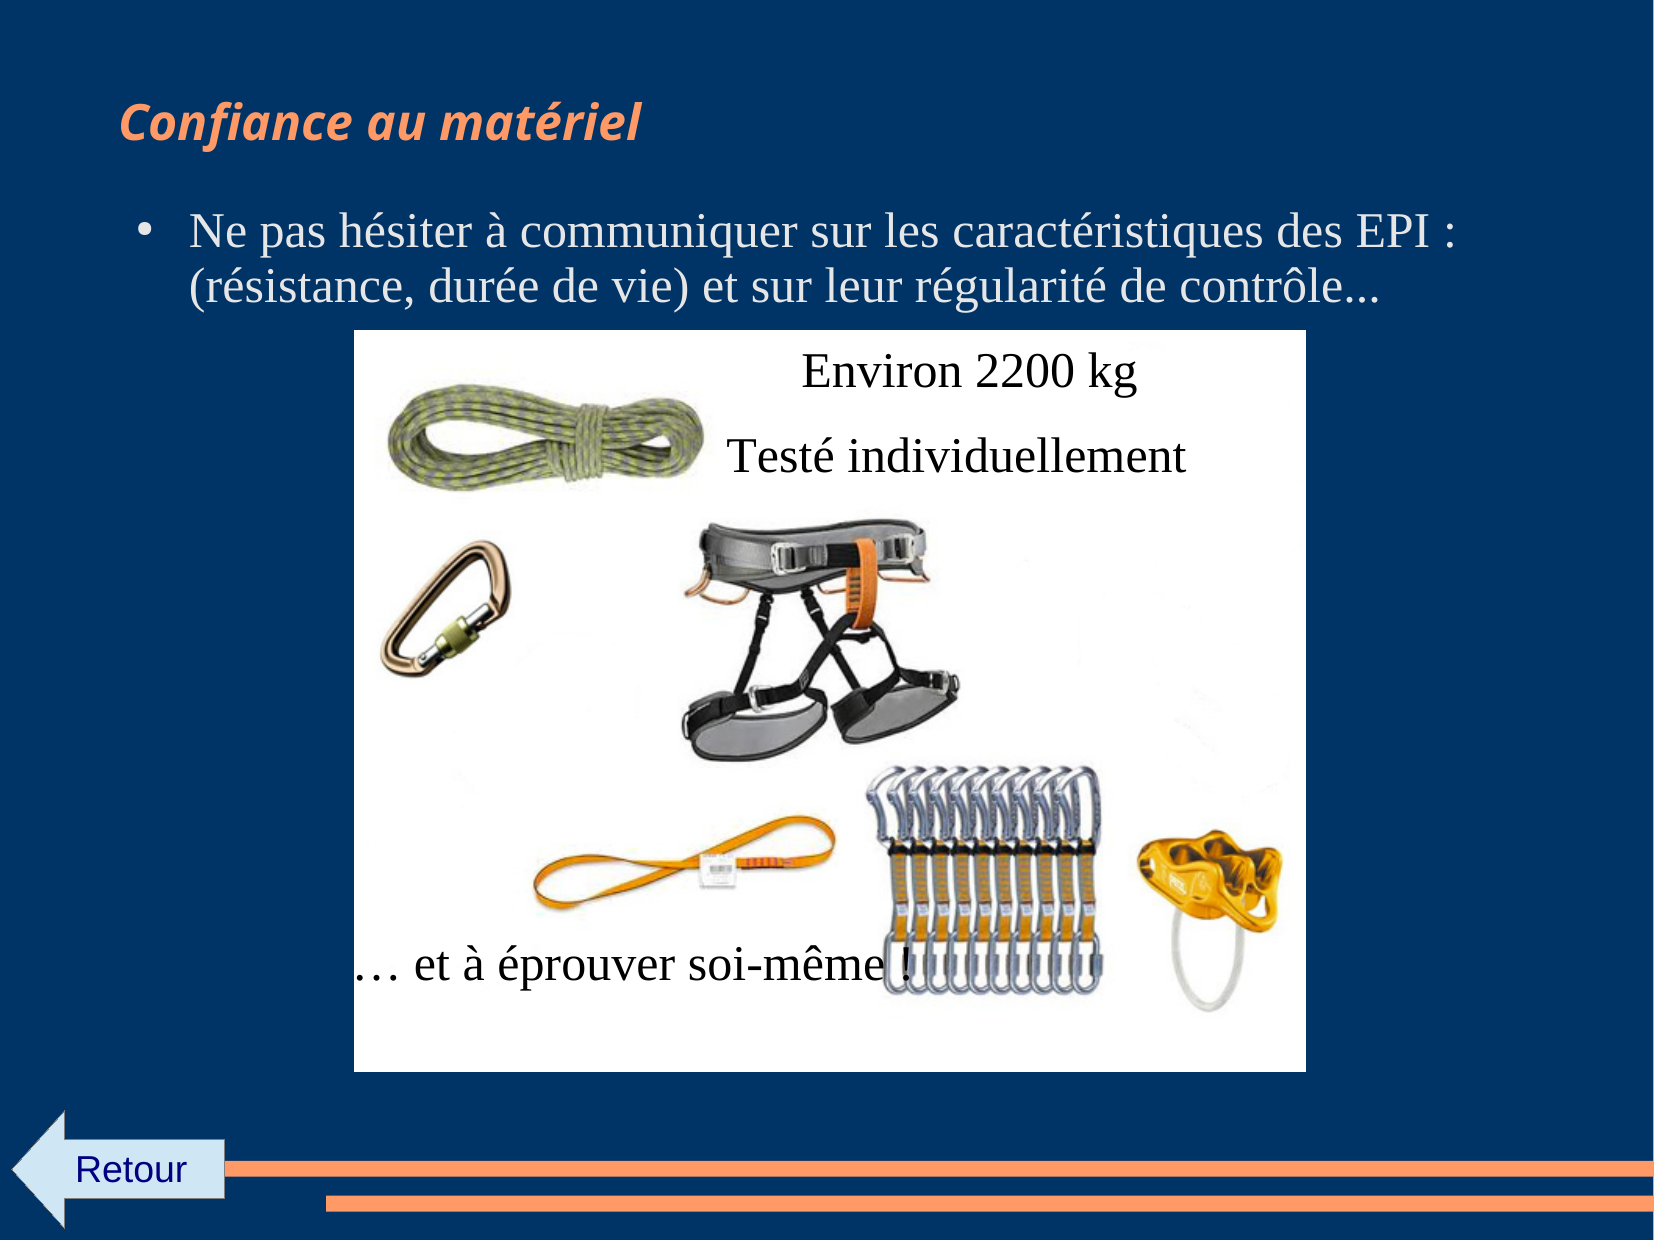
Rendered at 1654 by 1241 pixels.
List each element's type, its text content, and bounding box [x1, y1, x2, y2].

text_box Retour [11, 1110, 225, 1229]
picture [354, 1002, 1306, 1072]
title Confiance au matériel [118, 17, 1531, 202]
list Ne pas hésiter à communiquer sur les caractéristiques des EPI : (résistance, durée de vie) et sur leur régularité de contrôle... Environ 2200 kg Testé individuellement … et à éprouver soi-même ! [118, 202, 1531, 1002]
